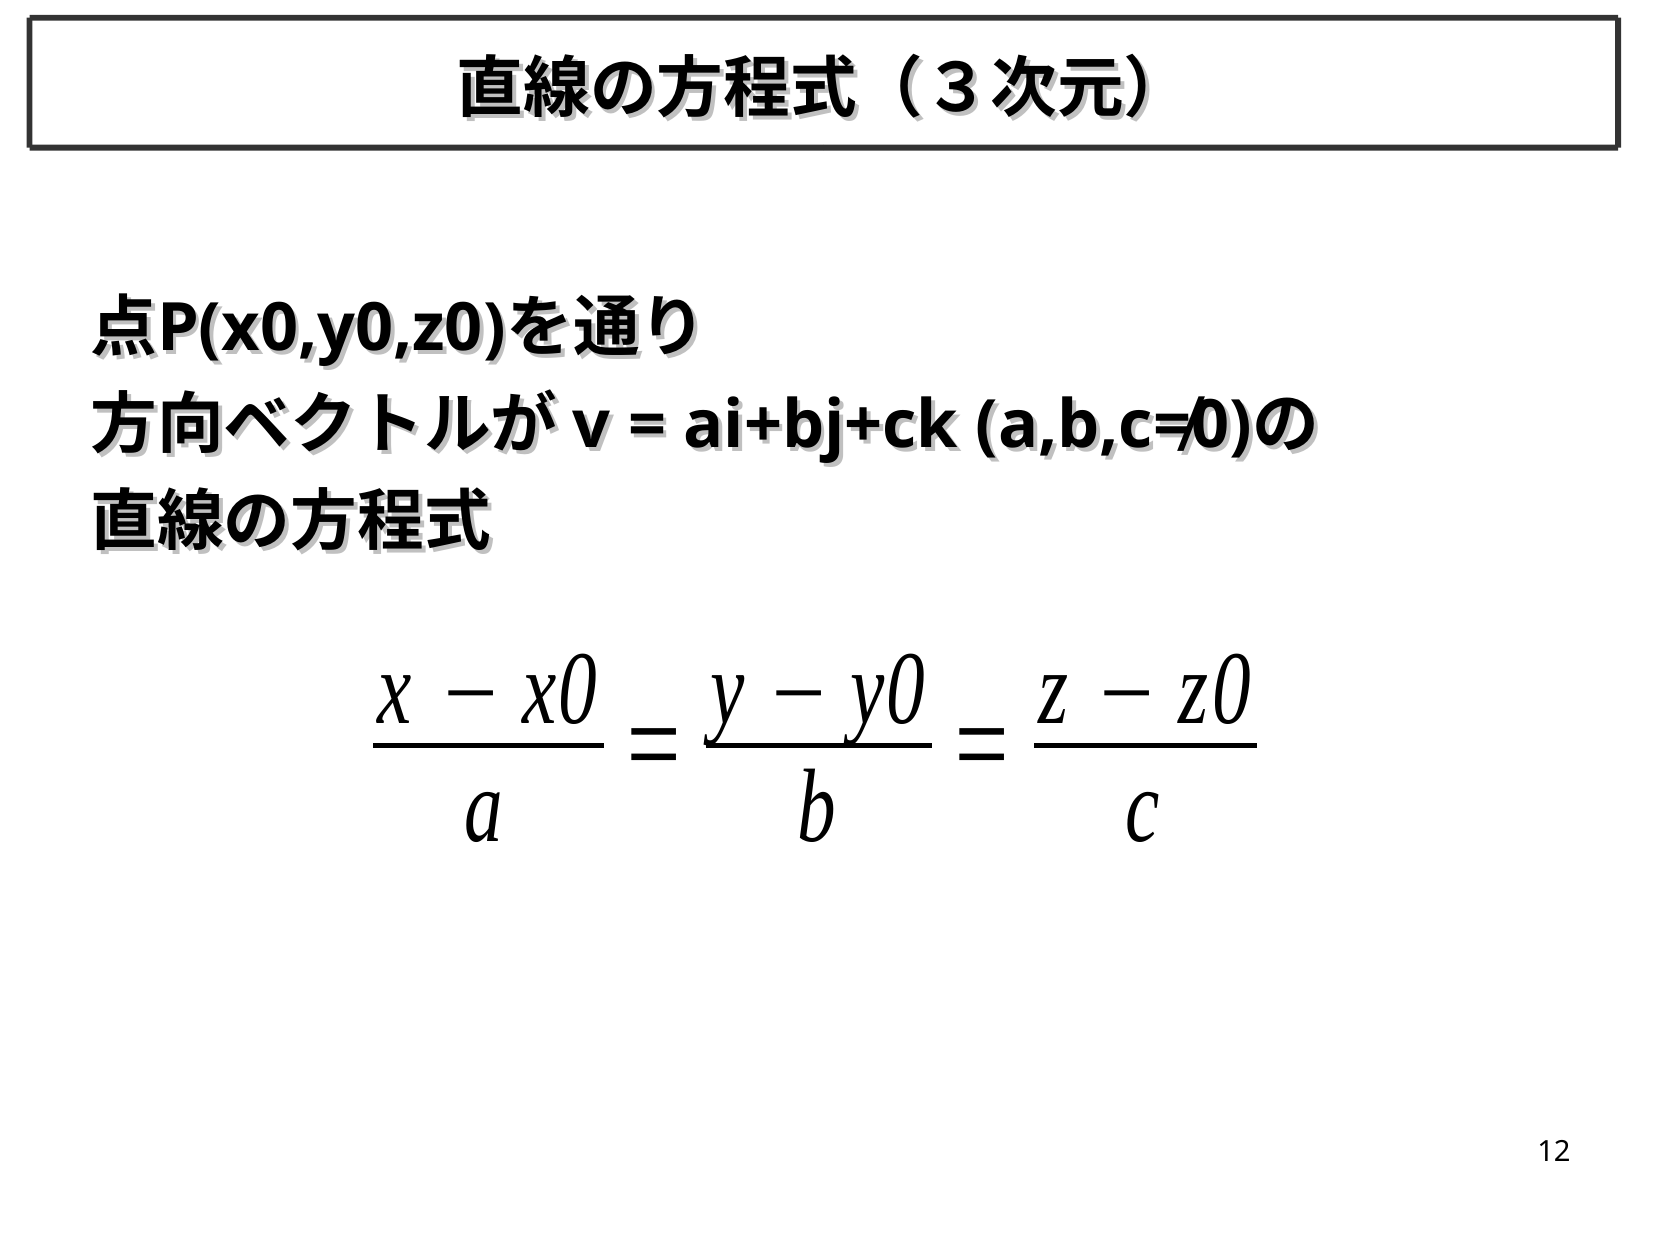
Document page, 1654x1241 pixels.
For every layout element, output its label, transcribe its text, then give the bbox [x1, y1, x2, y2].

text_box 直線の方程式（３次元） [29, 17, 1619, 148]
text_box 点P(x0,y0,z0)を通り 方向ベクトルが v = ai+bj+ck (a,b,c≠0)の 直線の方程式 [75, 265, 1423, 502]
chart [348, 631, 1281, 857]
